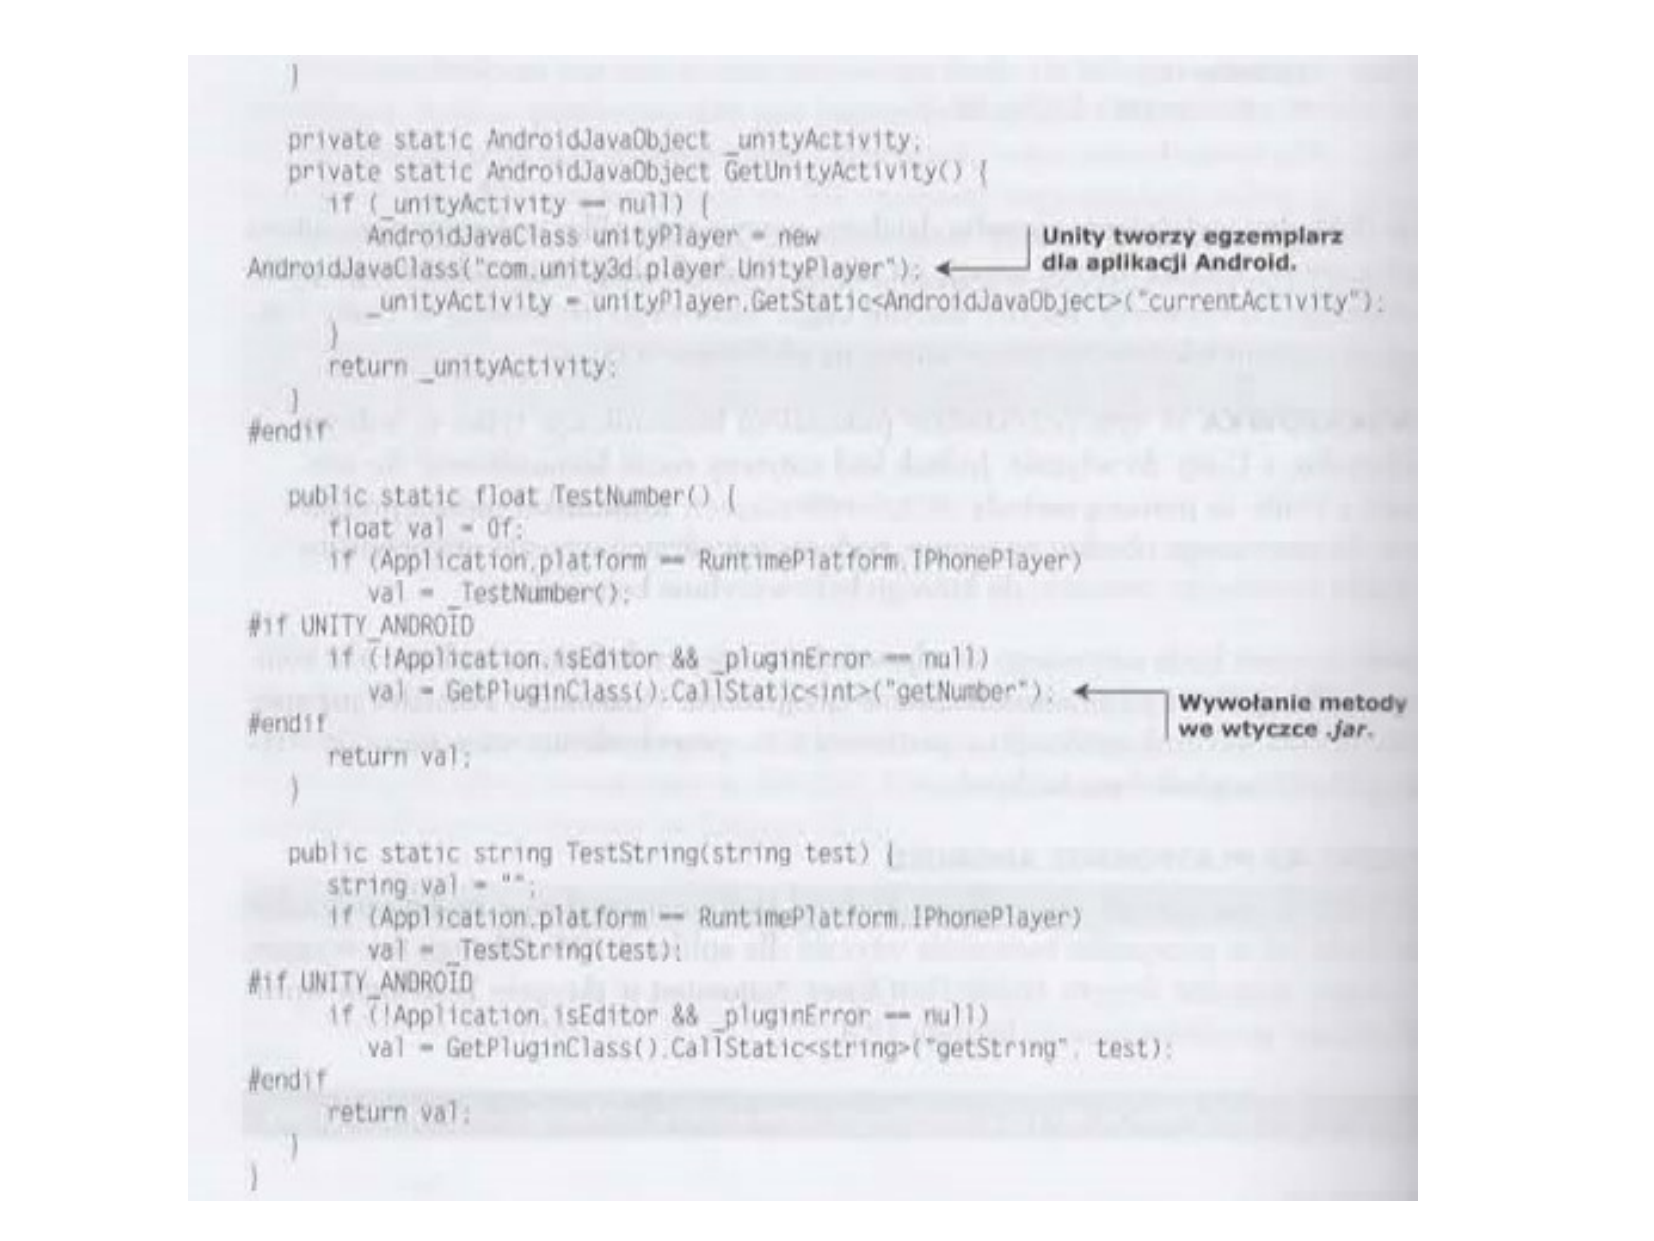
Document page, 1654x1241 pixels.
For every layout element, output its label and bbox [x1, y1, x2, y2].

picture [188, 55, 1418, 1201]
